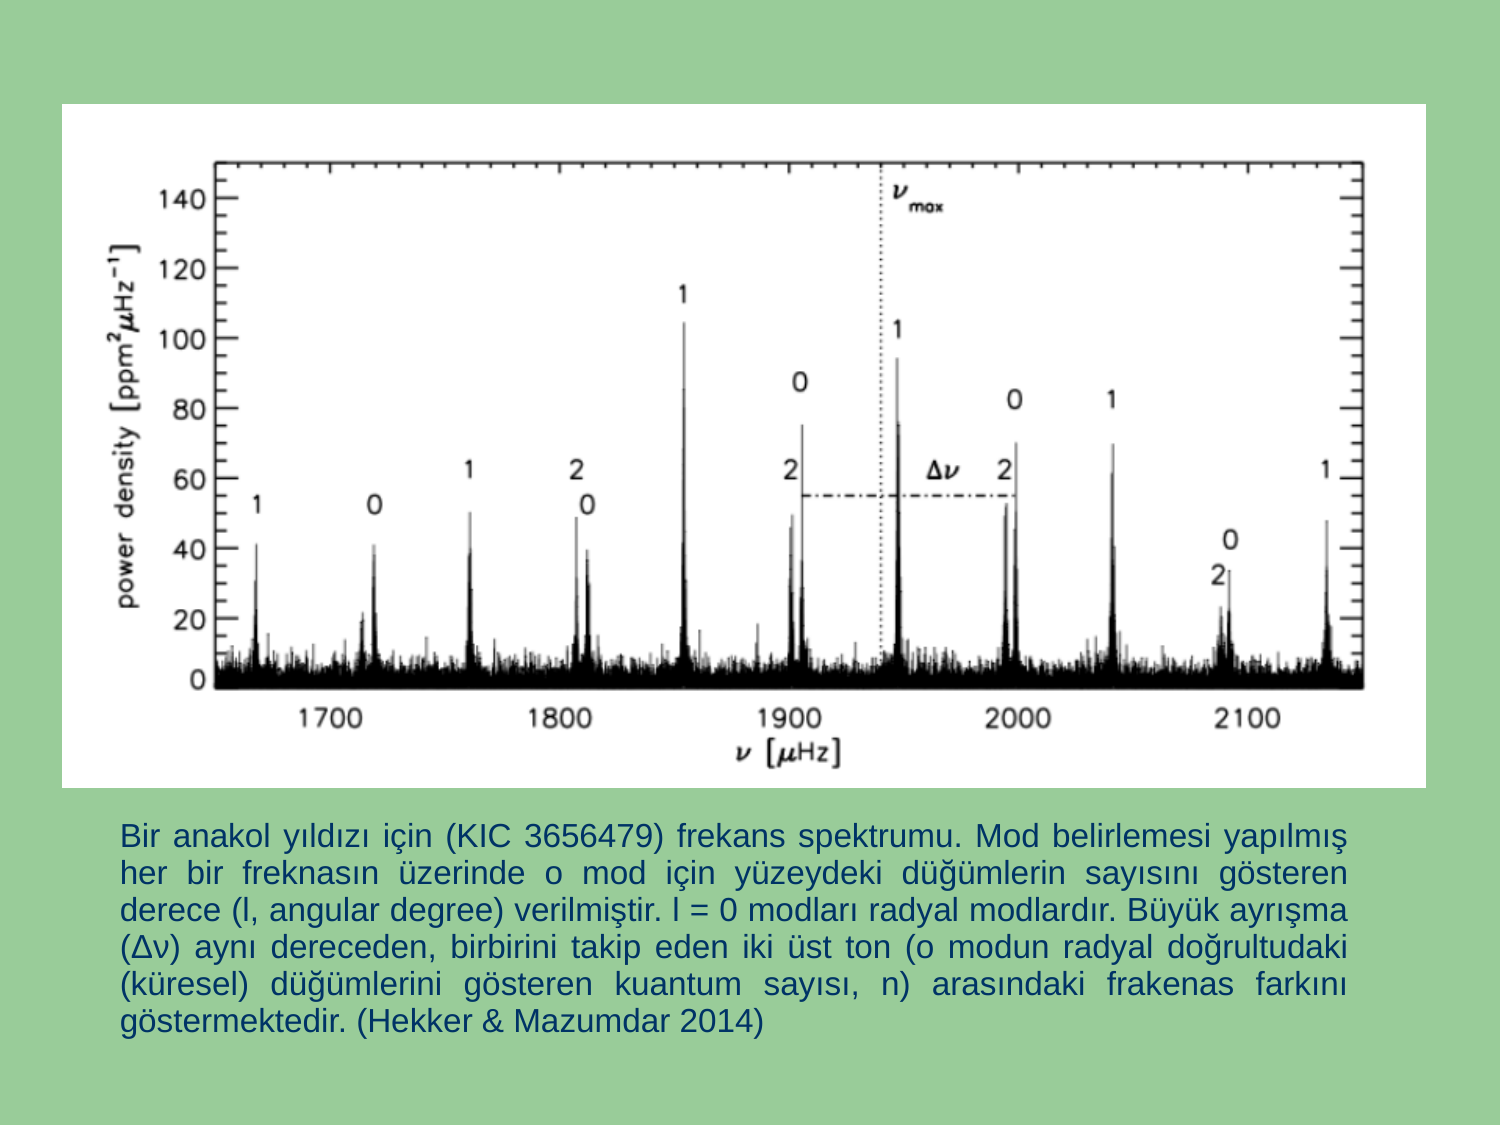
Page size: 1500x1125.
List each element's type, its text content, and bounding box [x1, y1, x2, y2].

picture [62, 104, 1426, 788]
text_box Bir anakol yıldızı için (KIC 3656479) frekans spektrumu. Mod belirlemesi yapılmış her bir freknasın üzerinde o mod için yüzeydeki düğümlerin sayısını gösteren derece (l, angular degree) verilmiştir. l = 0 modları radyal modlardır. Büyük ayrışma (Δν) aynı dereceden, birbirini takip eden iki üst ton (o modun radyal doğrultudaki (küresel) düğümlerini gösteren kuantum sayısı, n) arasındaki frakenas farkını göstermektedir. (Hekker & Mazumdar 2014) [105, 810, 1366, 1060]
